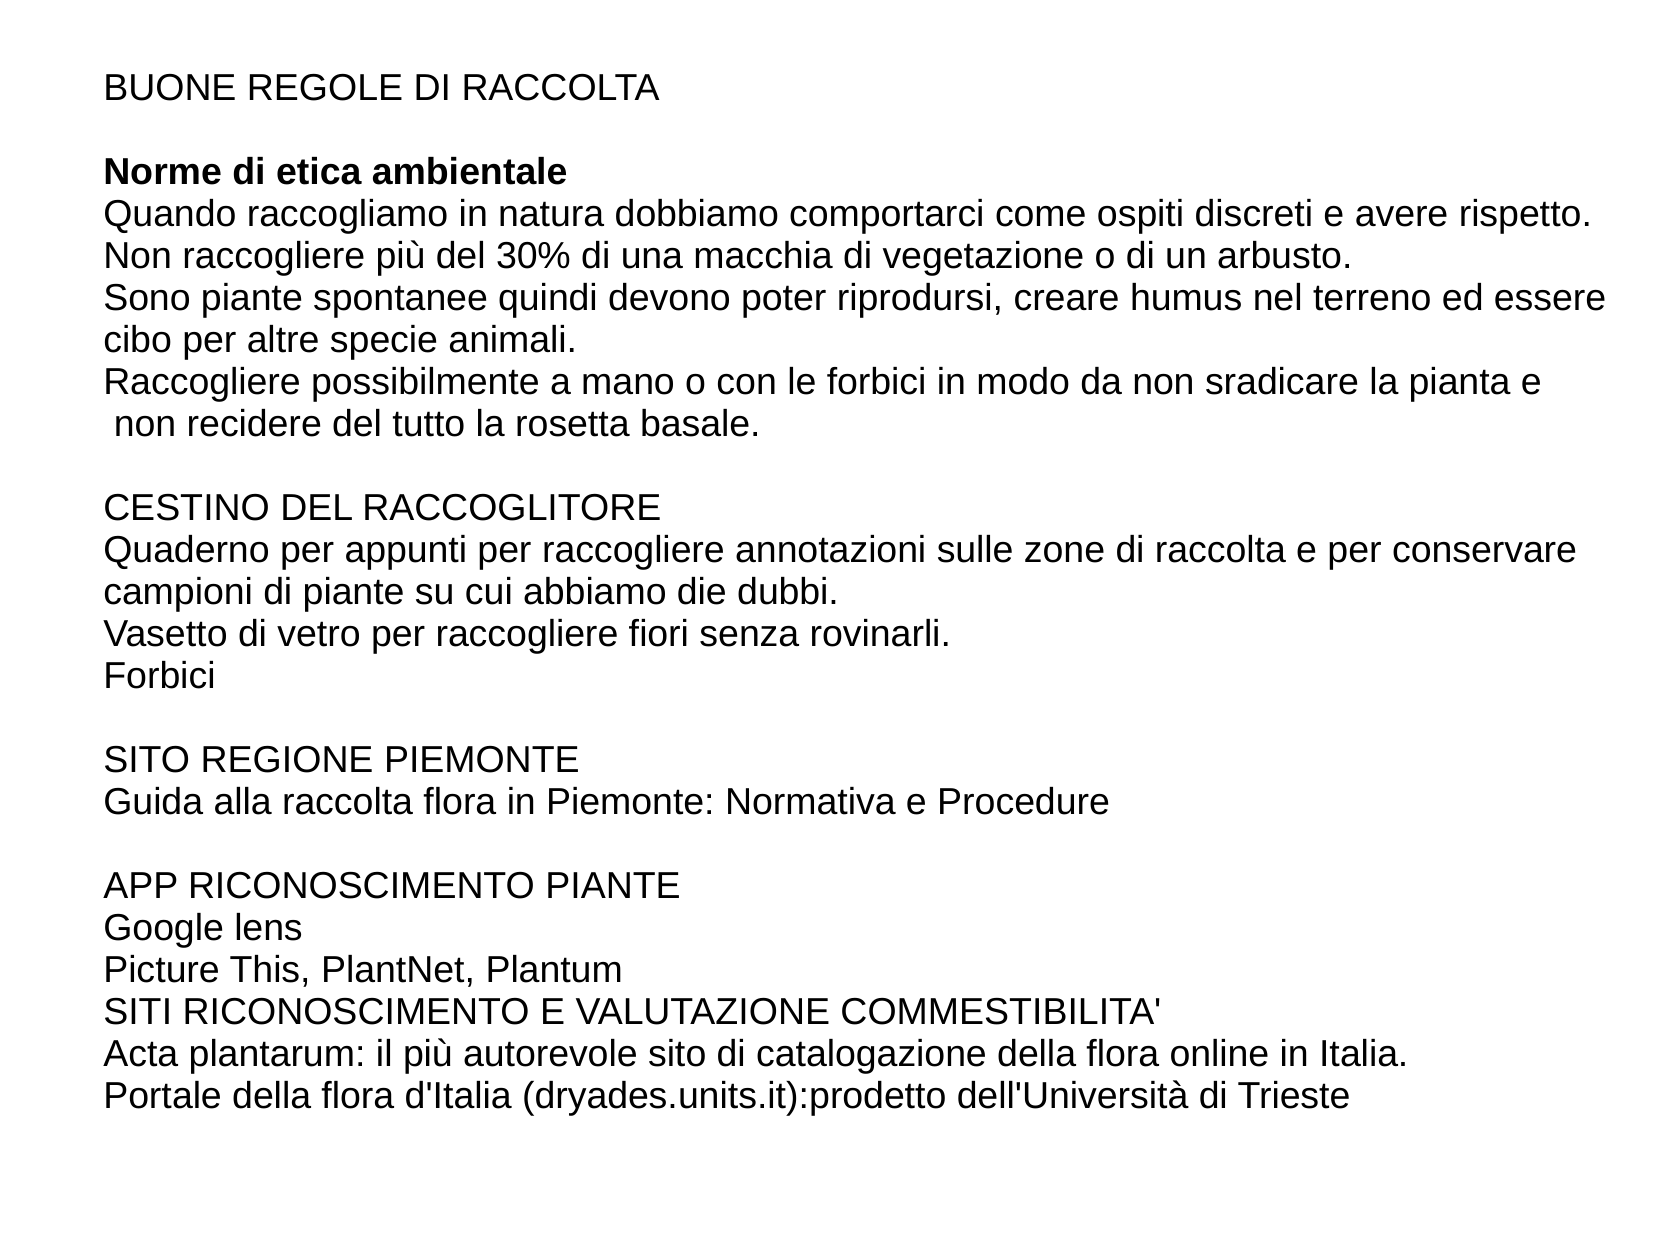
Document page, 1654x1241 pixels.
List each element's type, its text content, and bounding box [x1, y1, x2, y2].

text_box BUONE REGOLE DI RACCOLTA Norme di etica ambientale Quando raccogliamo in natura dobbiamo comportarci come ospiti discreti e avere rispetto. Non raccogliere più del 30% di una macchia di vegetazione o di un arbusto. Sono piante spontanee quindi devono poter riprodursi, creare humus nel terreno ed essere cibo per altre specie animali. Raccogliere possibilmente a mano o con le forbici in modo da non sradicare la pianta e non recidere del tutto la rosetta basale. CESTINO DEL RACCOGLITORE Quaderno per appunti per raccogliere annotazioni sulle zone di raccolta e per conservare campioni di piante su cui abbiamo die dubbi. Vasetto di vetro per raccogliere fiori senza rovinarli. Forbici SITO REGIONE PIEMONTE Guida alla raccolta flora in Piemonte: Normativa e Procedure APP RICONOSCIMENTO PIANTE Google lens Picture This, PlantNet, Plantum SITI RICONOSCIMENTO E VALUTAZIONE COMMESTIBILITA' Acta plantarum: il più autorevole sito di catalogazione della flora online in Italia. Portale della flora d'Italia (dryades.units.it):prodetto dell'Università di Trieste [88, 59, 1632, 1241]
